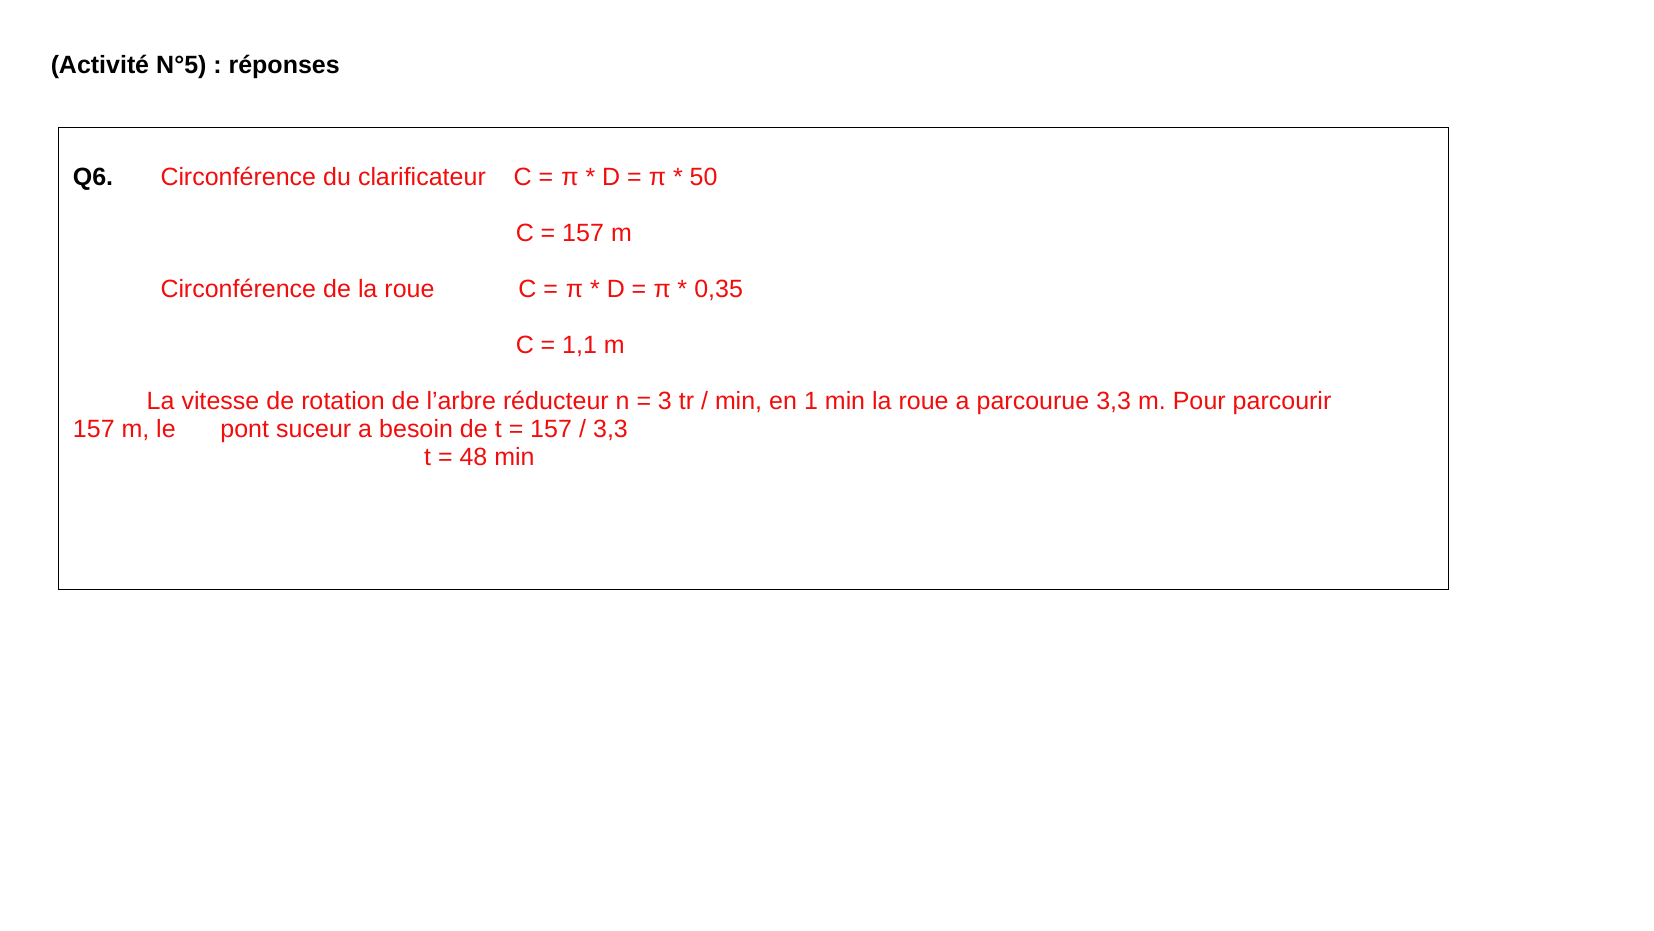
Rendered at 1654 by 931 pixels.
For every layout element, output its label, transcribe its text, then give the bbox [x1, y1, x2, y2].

text_box (Activité N°5) : réponses [36, 43, 411, 96]
text_box Q6. Circonférence du clarificateur C = π * D = π * 50 C = 157 m Circonférence de la roue C = π * D = π * 0,35 C = 1,1 m La vitesse de rotation de l’arbre réducteur n = 3 tr / min, en 1 min la roue a parcourue 3,3 m. Pour parcourir 157 m, le pont suceur a besoin de t = 157 / 3,3 t = 48 min [58, 127, 1449, 590]
